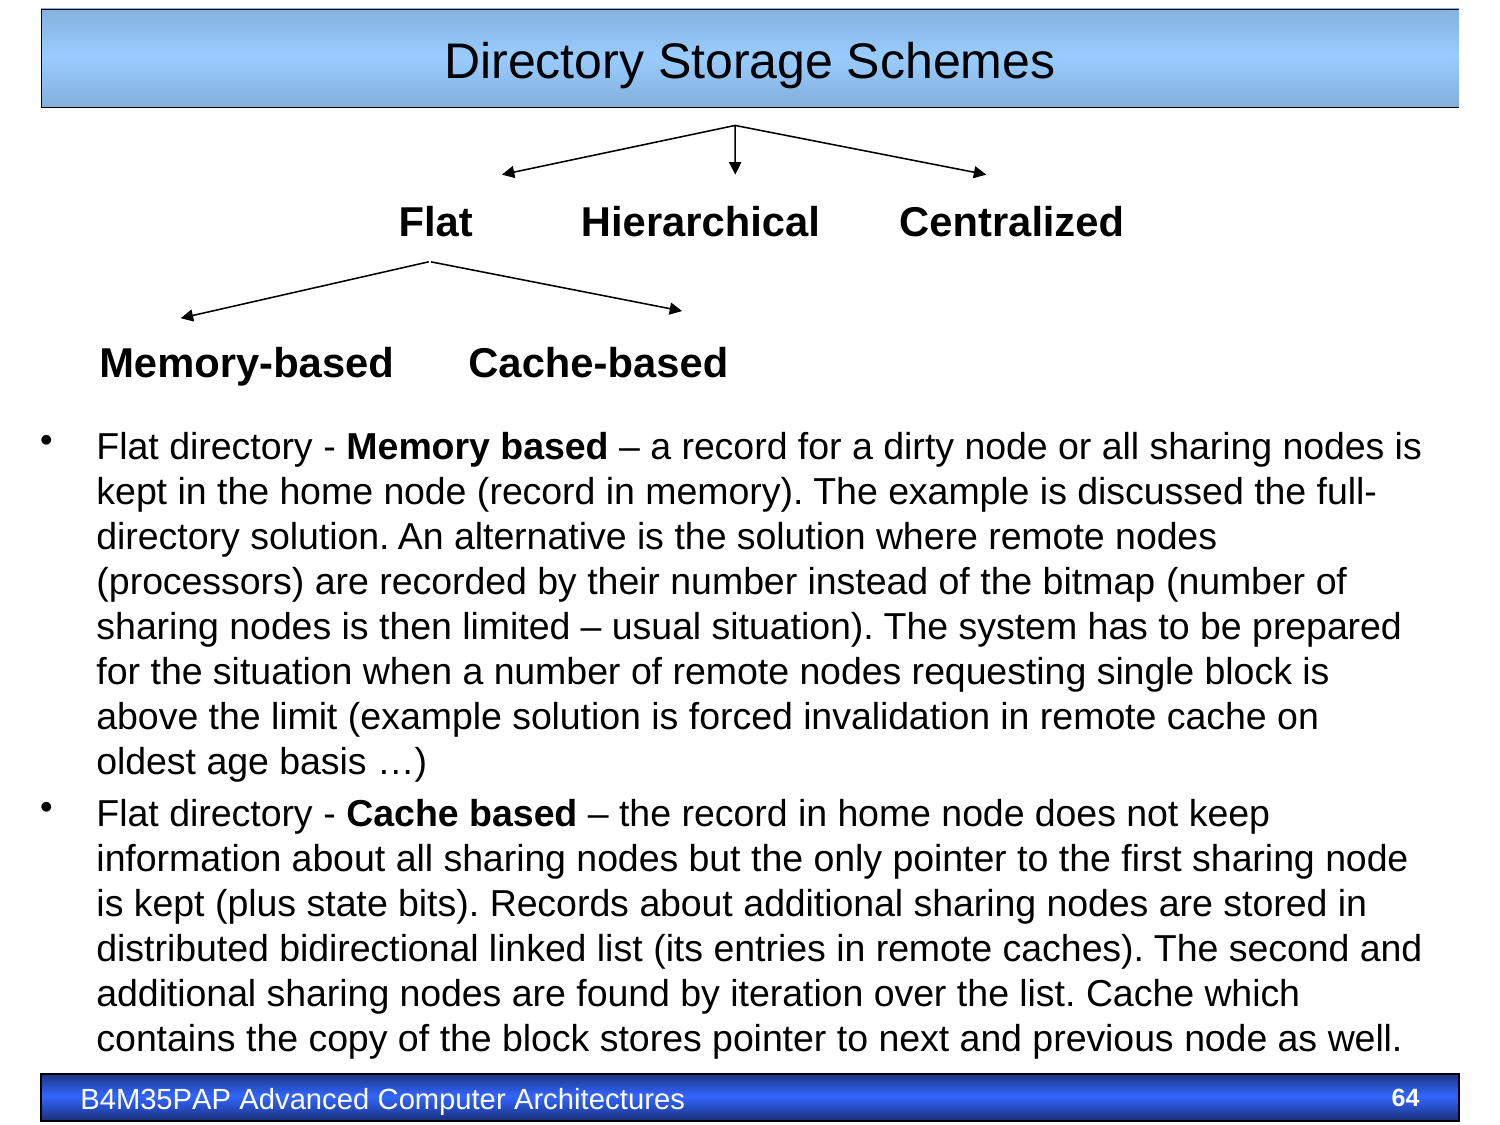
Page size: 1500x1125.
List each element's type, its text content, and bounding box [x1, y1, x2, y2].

text_box [501, 125, 987, 175]
text_box [180, 261, 429, 319]
text_box Flat Hierarchical Centralized [383, 185, 1304, 255]
text_box Memory-based Cache-based [84, 326, 1005, 396]
text_box [430, 261, 683, 312]
text_box Flat directory - Memory based – a record for a dirty node or all sharing nodes is kept in the home node (record in memory). The example is discussed the full-directory solution. An alternative is the solution where remote nodes (processors) are recorded by their number instead of the bitmap (number of sharing nodes is then limited – usual situation). The system has to be prepared for the situation when a number of remote nodes requesting single block is above the limit (example solution is forced invalidation in remote cache on oldest age basis …) Flat directory - Cache based – the record in home node does not keep information about all sharing nodes but the only pointer to the first sharing node is kept (plus state bits). Records about additional sharing nodes are stored in distributed bidirectional linked list (its entries in remote caches). The second and additional sharing nodes are found by iteration over the list. Cache which contains the copy of the block stores pointer to next and previous node as well. [25, 361, 1444, 853]
title Directory Storage Schemes [41, 8, 1459, 108]
